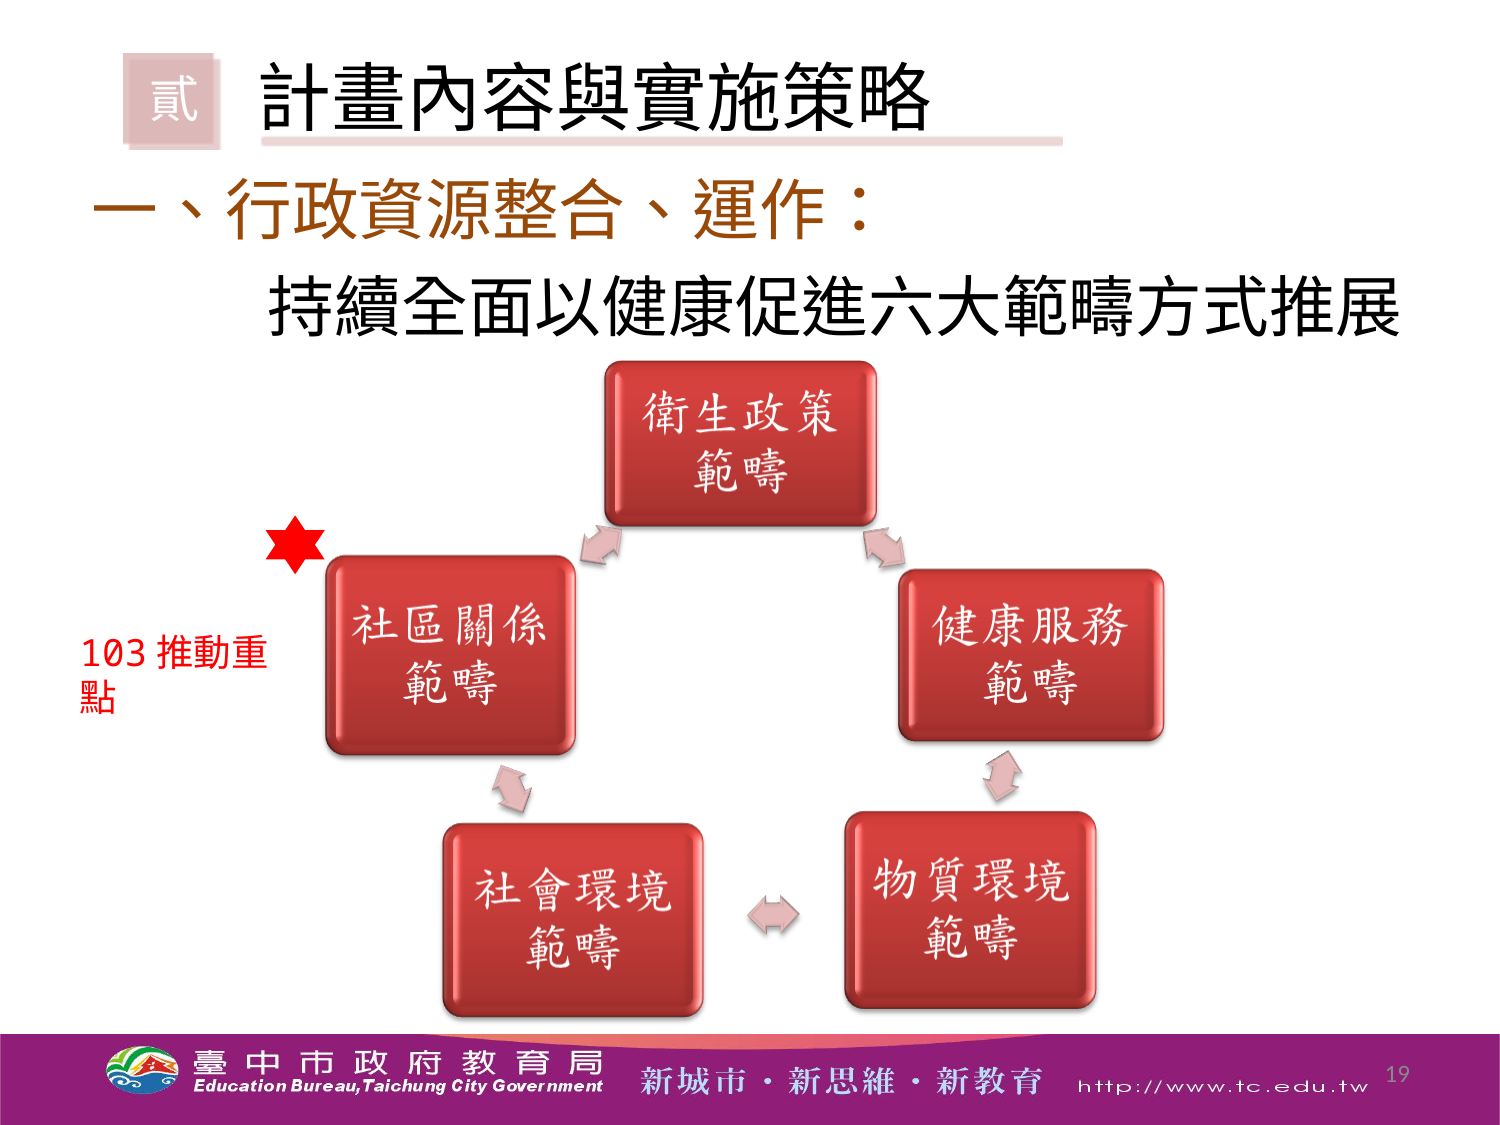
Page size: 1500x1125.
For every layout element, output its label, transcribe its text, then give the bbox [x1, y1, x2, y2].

text_box 103推動重點 [64, 621, 314, 728]
text_box <number> [1074, 1060, 1426, 1103]
text_box [265, 515, 325, 575]
text_box 計畫內容與實施策略 [242, 42, 1377, 149]
text_box 貳一 [134, 60, 199, 196]
picture [0, 355, 1500, 1125]
picture [123, 53, 1063, 150]
list 一、行政資源整合、運作： 持續全面以健康促進六大範疇方式推展 [76, 160, 1459, 977]
